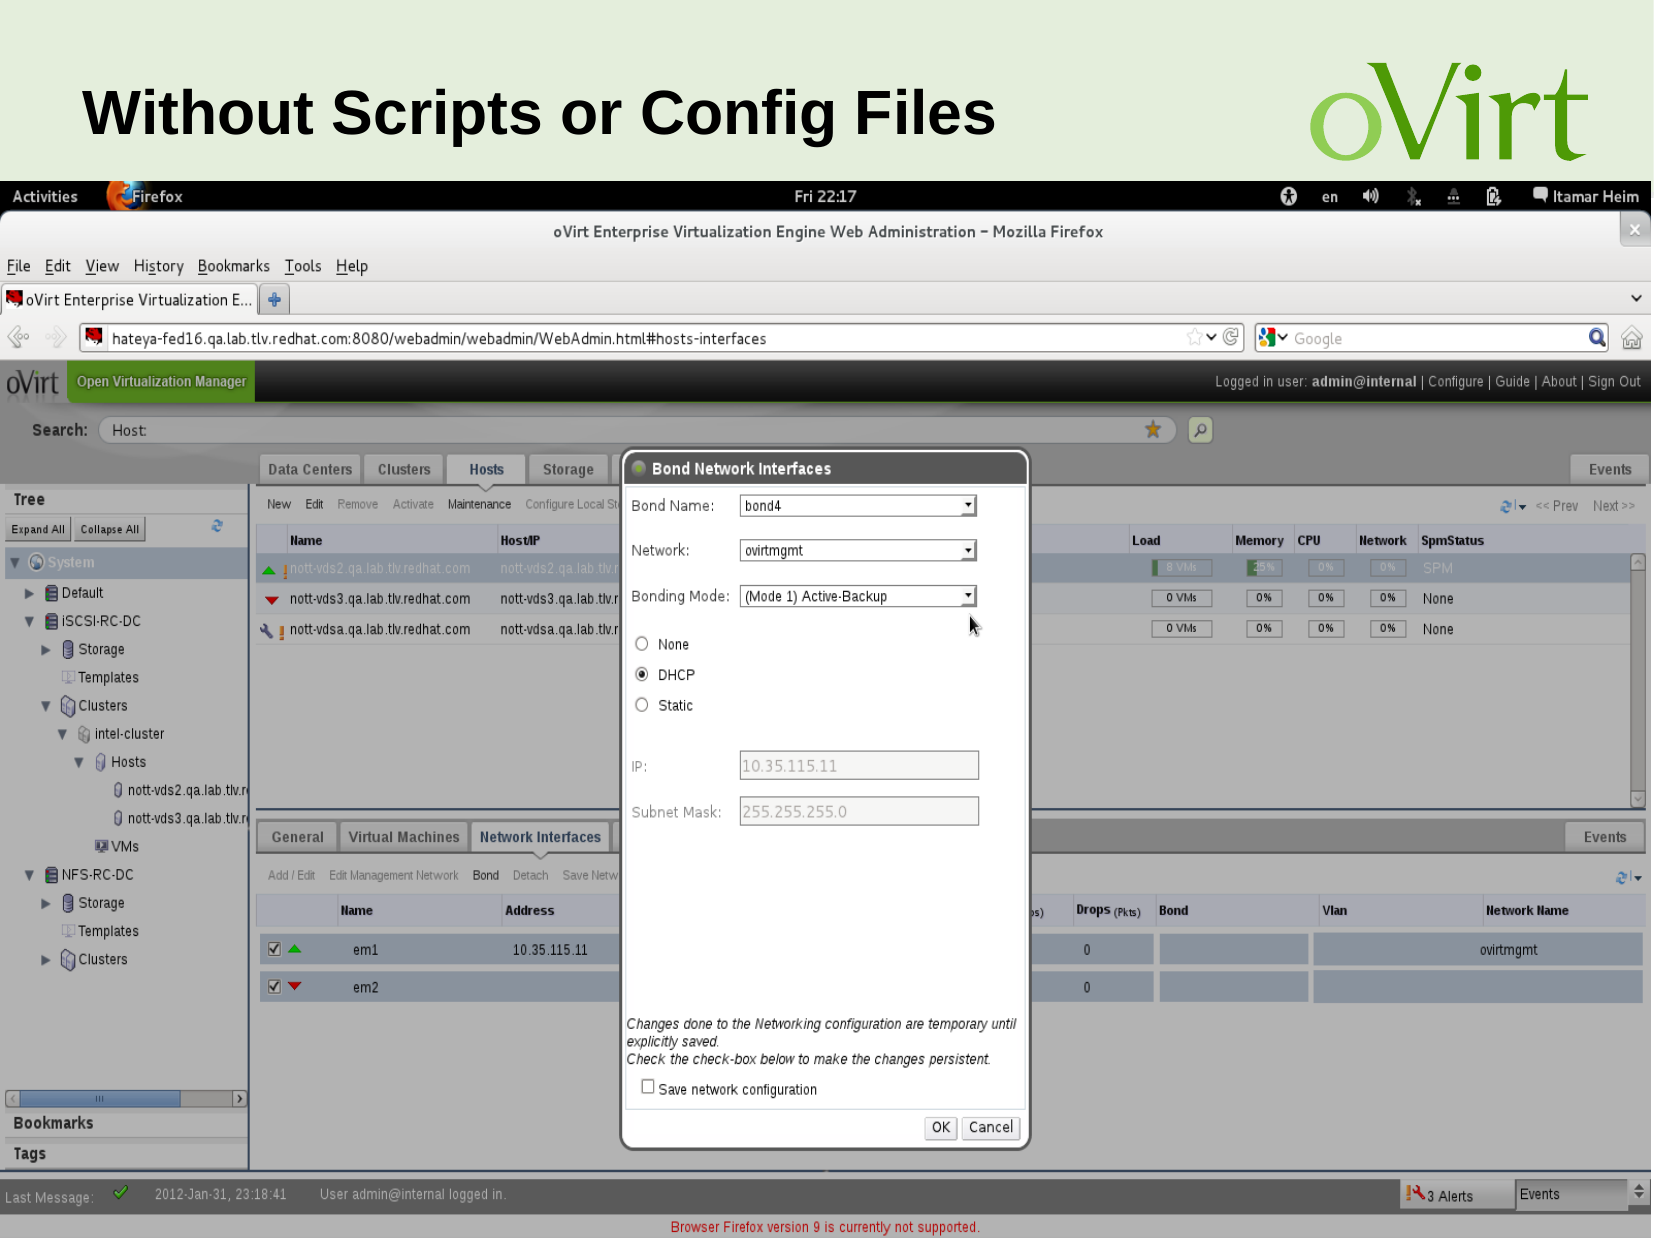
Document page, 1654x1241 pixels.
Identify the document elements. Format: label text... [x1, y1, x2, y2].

title Without Scripts or Config Files [82, 37, 1571, 181]
picture [0, 181, 1651, 1238]
